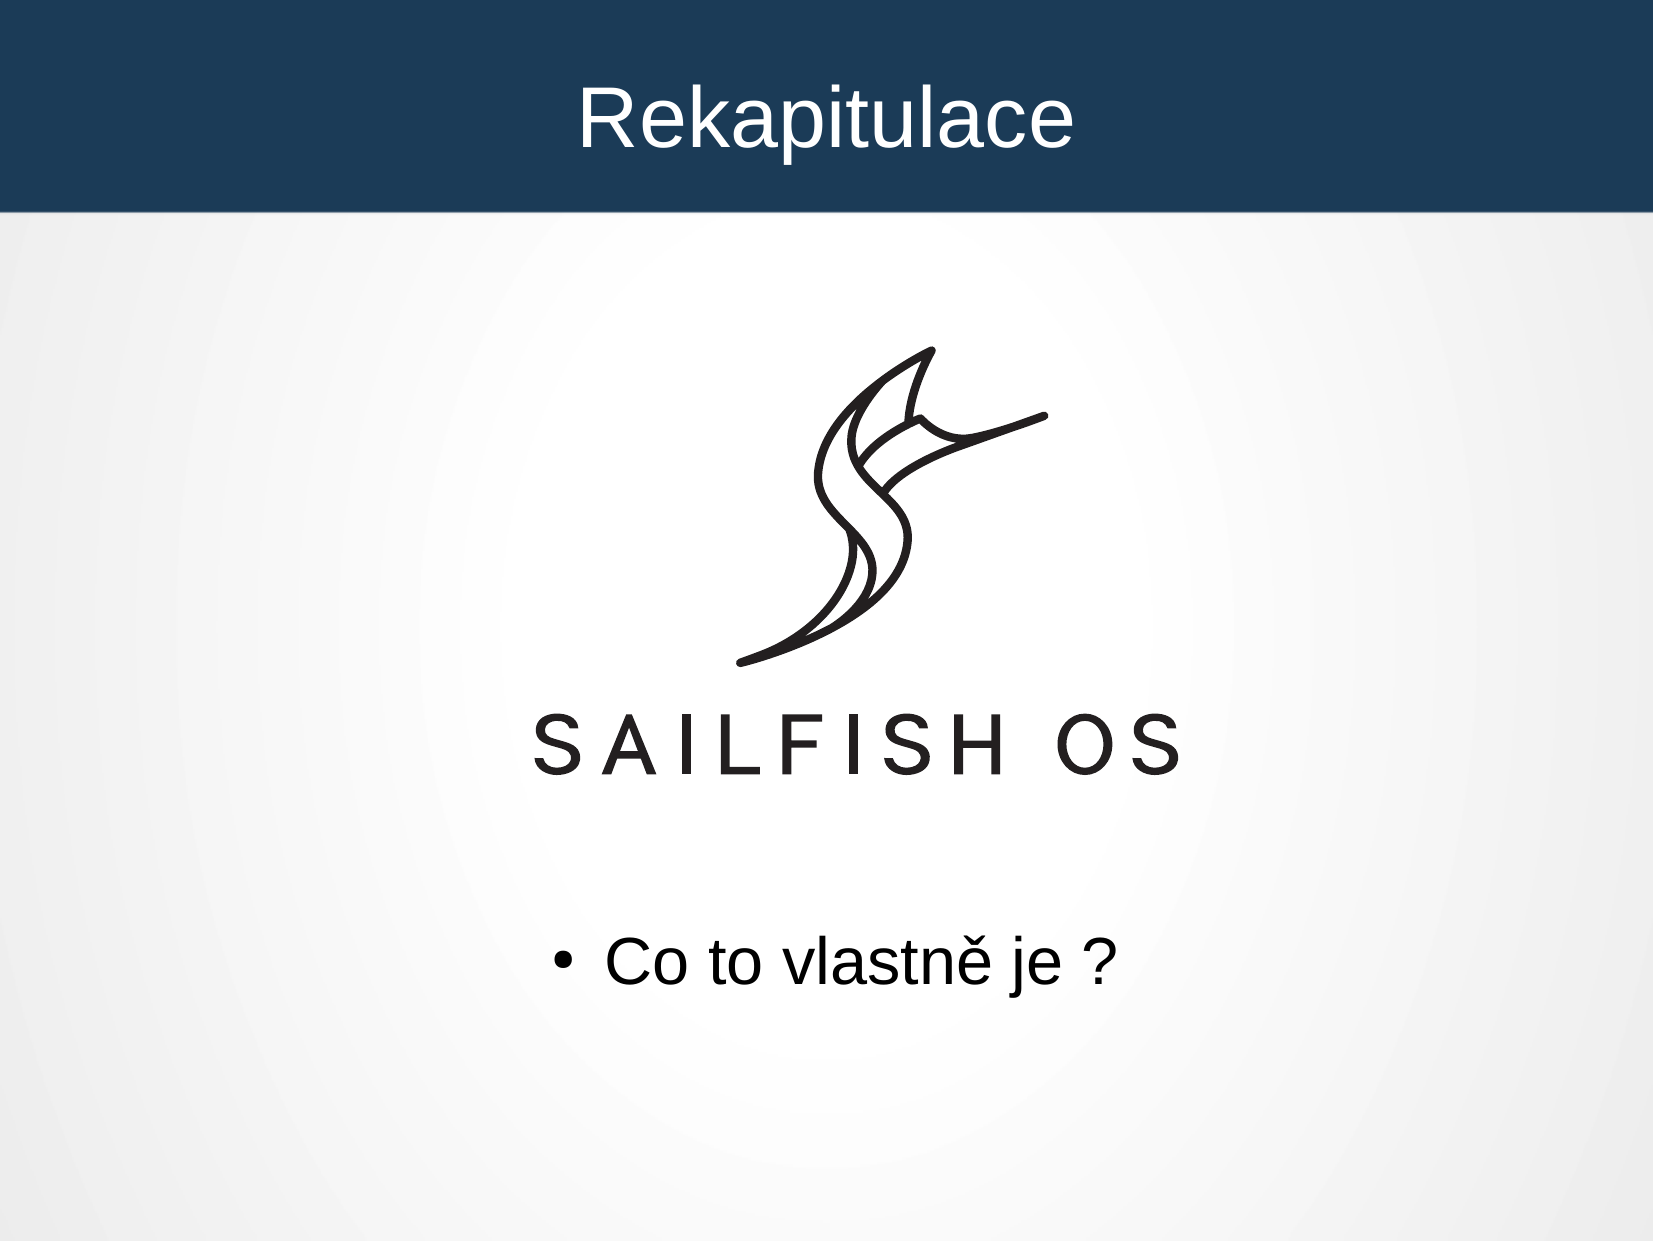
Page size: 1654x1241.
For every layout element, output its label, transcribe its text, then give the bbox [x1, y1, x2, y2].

list Co to vlastně je ? [82, 299, 1571, 1146]
picture [0, 0, 1653, 1241]
title Rekapitulace [82, 47, 1571, 189]
